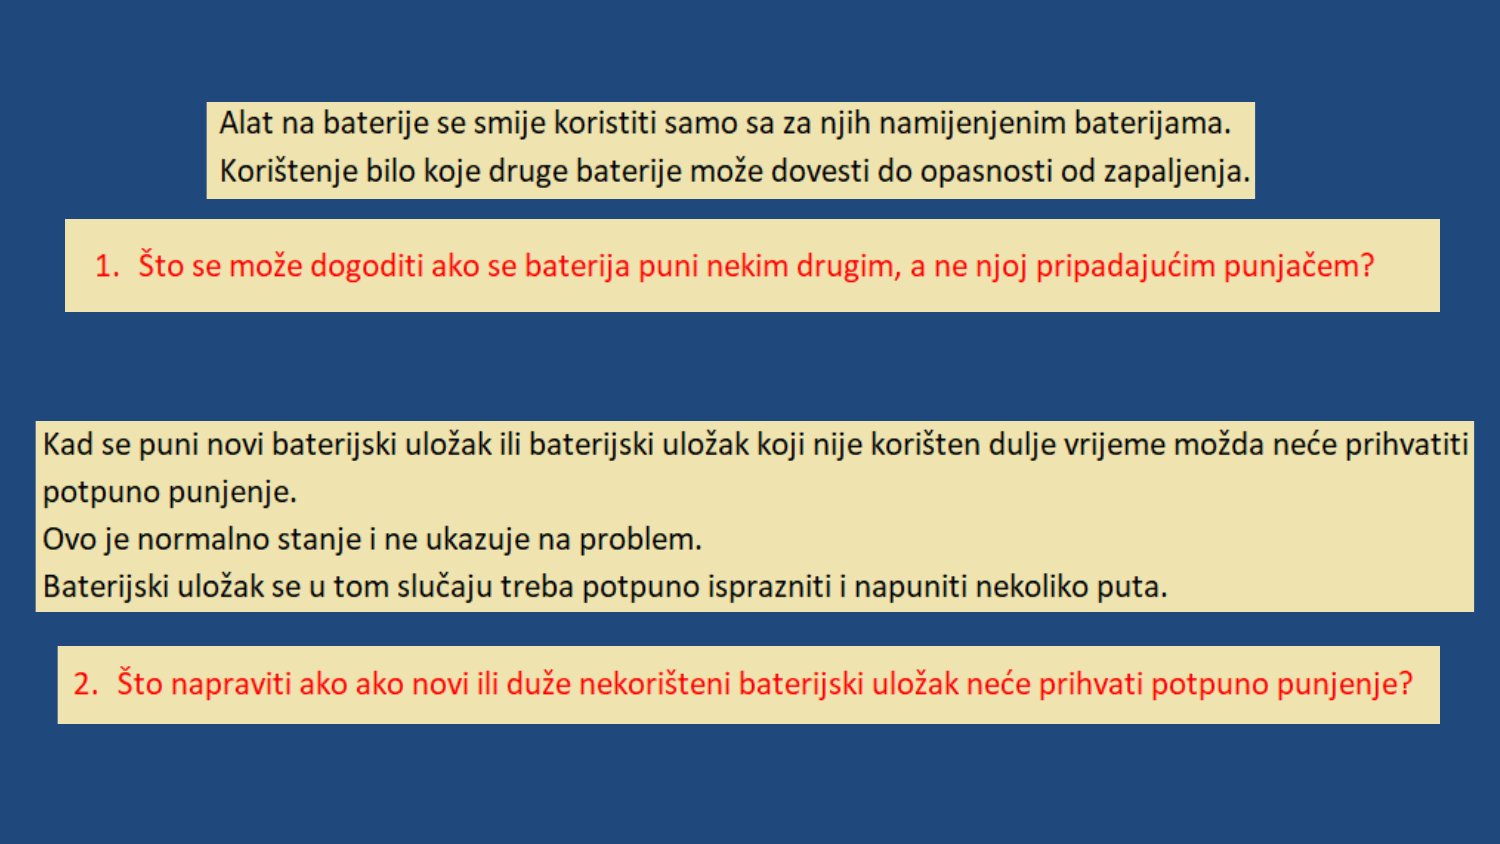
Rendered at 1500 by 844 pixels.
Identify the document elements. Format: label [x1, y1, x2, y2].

picture [35, 421, 1475, 612]
picture [57, 646, 1440, 725]
picture [65, 219, 1440, 312]
picture [206, 102, 1256, 199]
